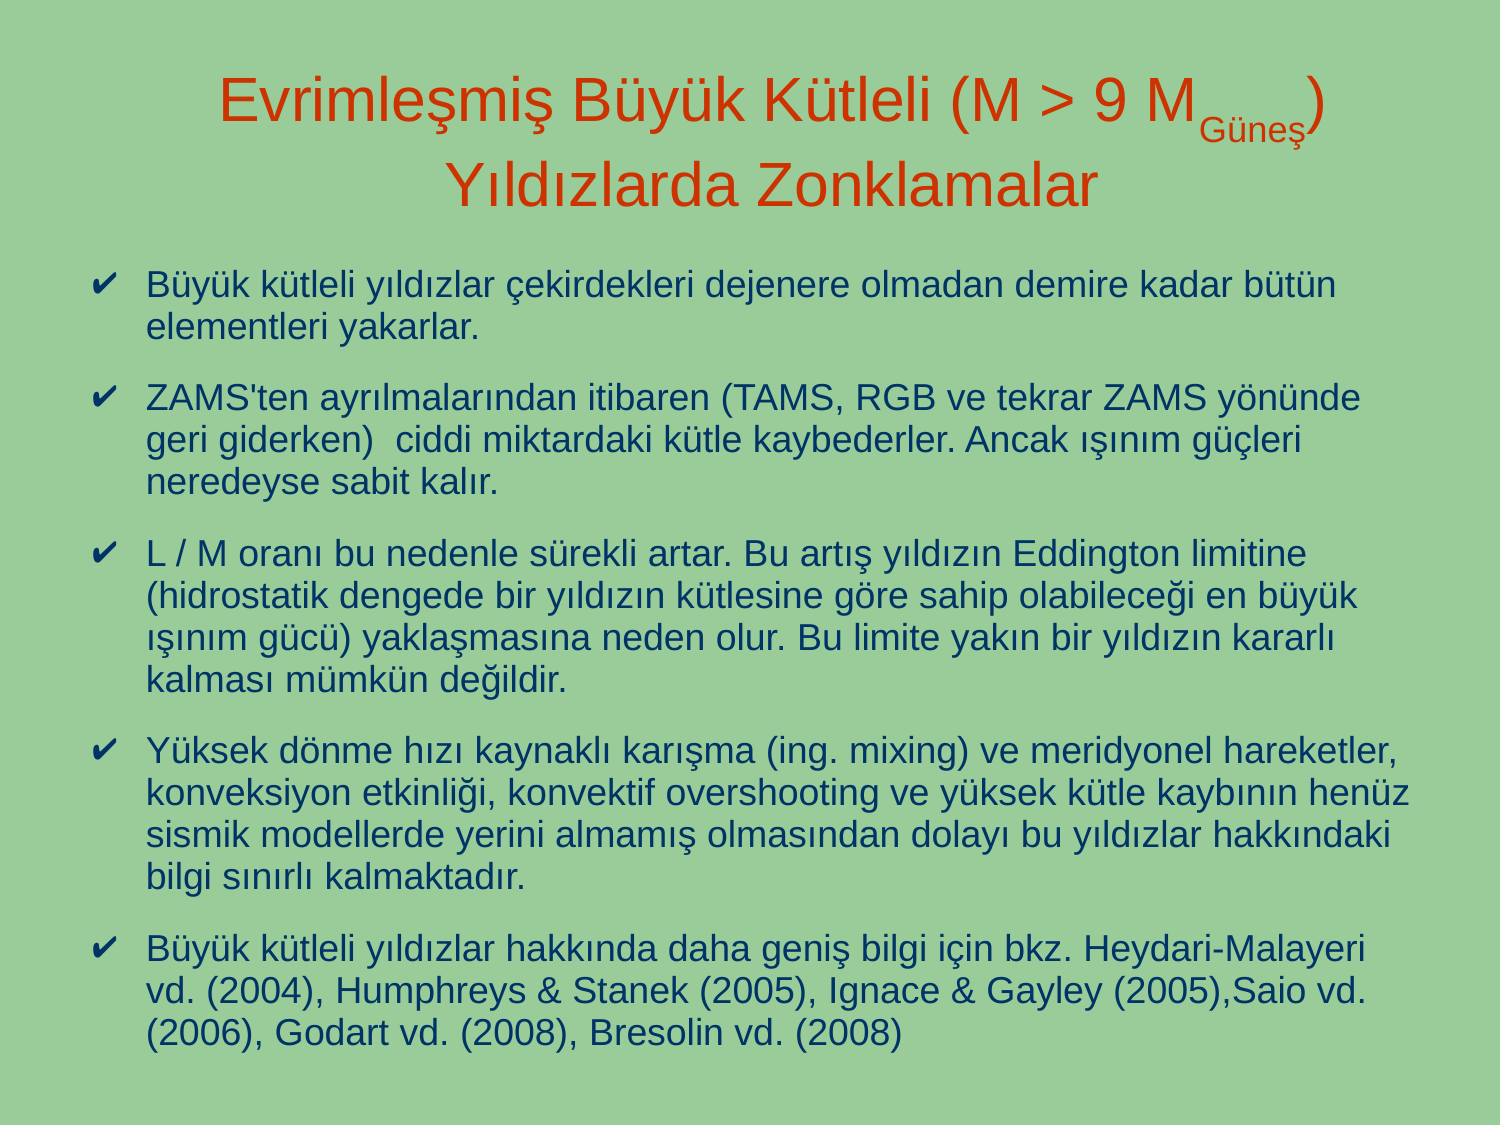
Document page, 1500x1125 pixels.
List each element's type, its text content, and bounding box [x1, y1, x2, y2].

title Evrimleşmiş Büyük Kütleli (M > 9 MGüneş) Yıldızlarda Zonklamalar [135, 22, 1410, 263]
list Büyük kütleli yıldızlar çekirdekleri dejenere olmadan demire kadar bütün elementleri yakarlar. ZAMS'ten ayrılmalarından itibaren (TAMS, RGB ve tekrar ZAMS yönünde geri giderken) ciddi miktardaki kütle kaybederler. Ancak ışınım güçleri neredeyse sabit kalır. L / M oranı bu nedenle sürekli artar. Bu artış yıldızın Eddington limitine (hidrostatik dengede bir yıldızın kütlesine göre sahip olabileceği en büyük ışınım gücü) yaklaşmasına neden olur. Bu limite yakın bir yıldızın kararlı kalması mümkün değildir. Yüksek dönme hızı kaynaklı karışma (ing. mixing) ve meridyonel hareketler, konveksiyon etkinliği, konvektif overshooting ve yüksek kütle kaybının henüz sismik modellerde yerini almamış olmasından dolayı bu yıldızlar hakkındaki bilgi sınırlı kalmaktadır. Büyük kütleli yıldızlar hakkında daha geniş bilgi için bkz. Heydari-Malayeri vd. (2004), Humphreys & Stanek (2005), Ignace & Gayley (2005),Saio vd. (2006), Godart vd. (2008), Bresolin vd. (2008) [75, 263, 1425, 1054]
